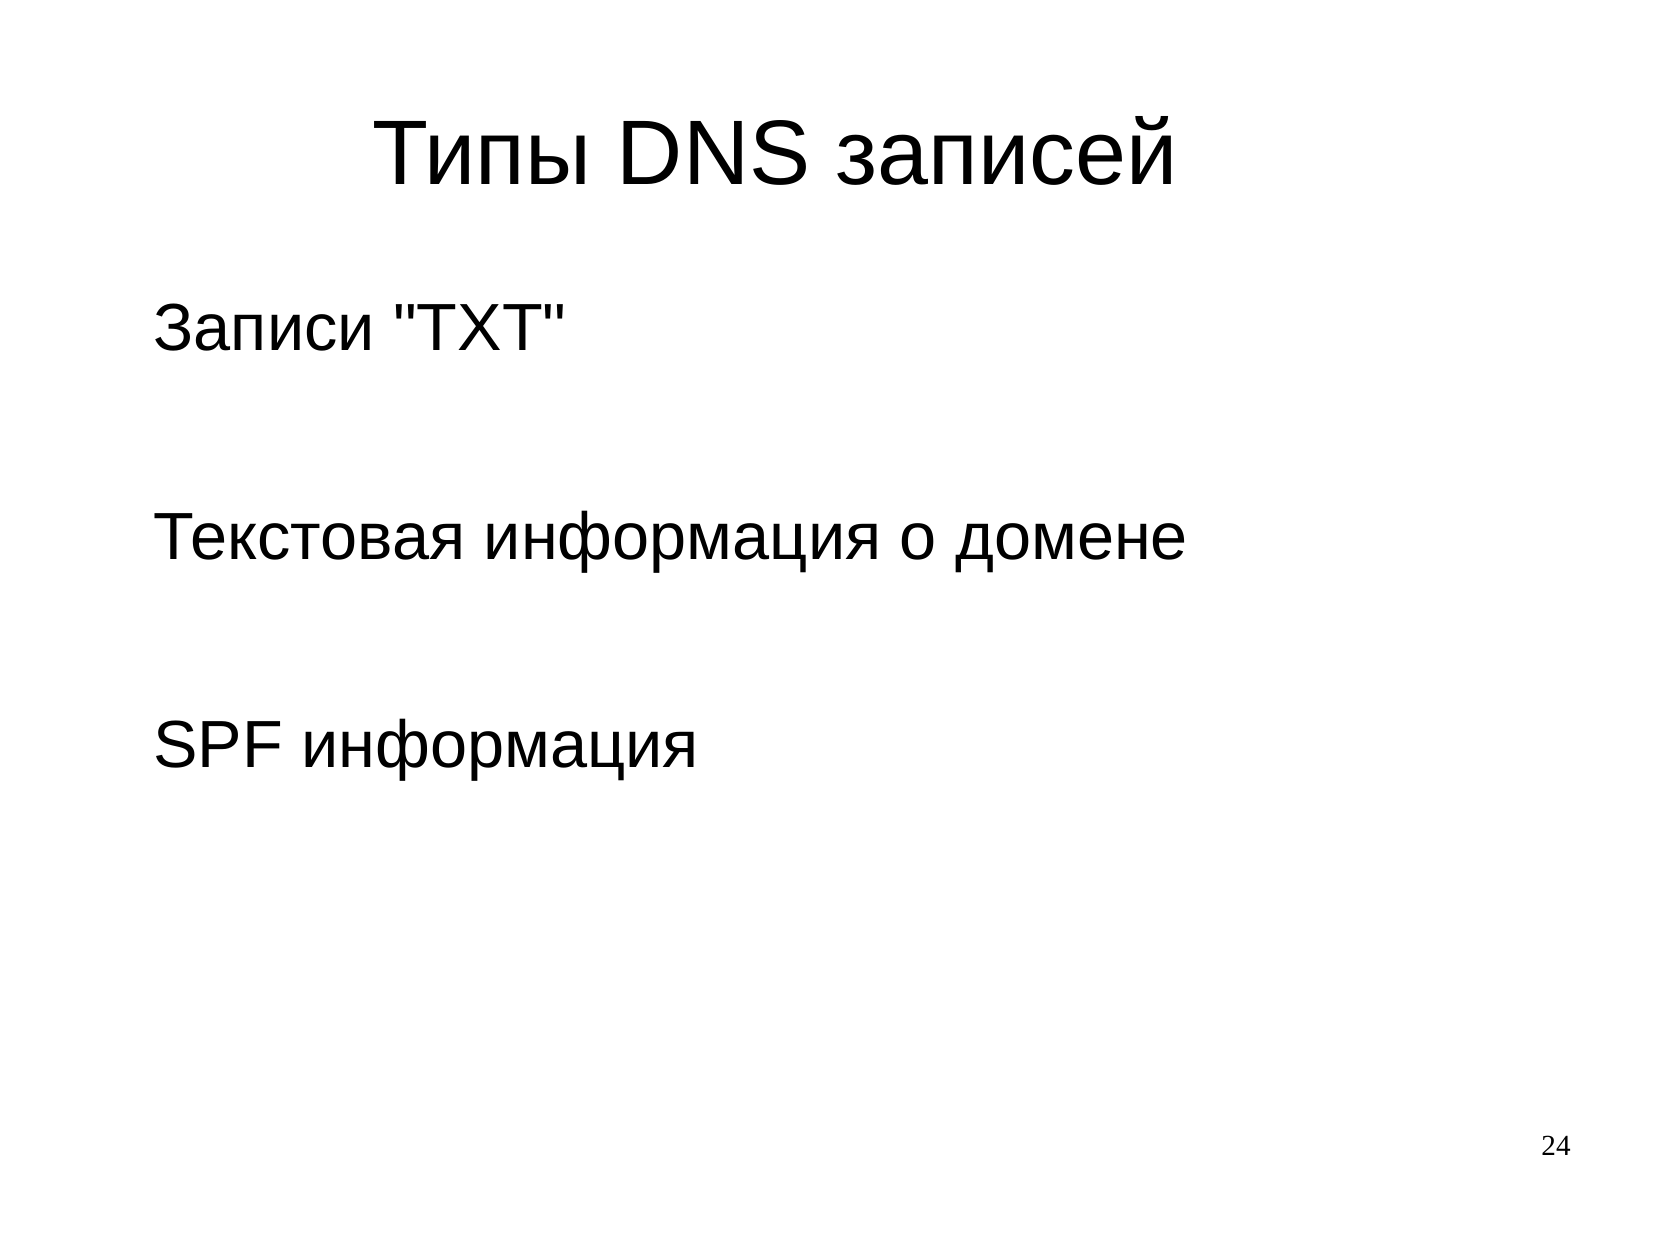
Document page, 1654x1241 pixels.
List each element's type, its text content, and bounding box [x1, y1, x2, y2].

list Записи "TXT" Текстовая информация о домене SPF информация [82, 290, 1571, 1109]
title Типы DNS записей [82, 49, 1571, 257]
